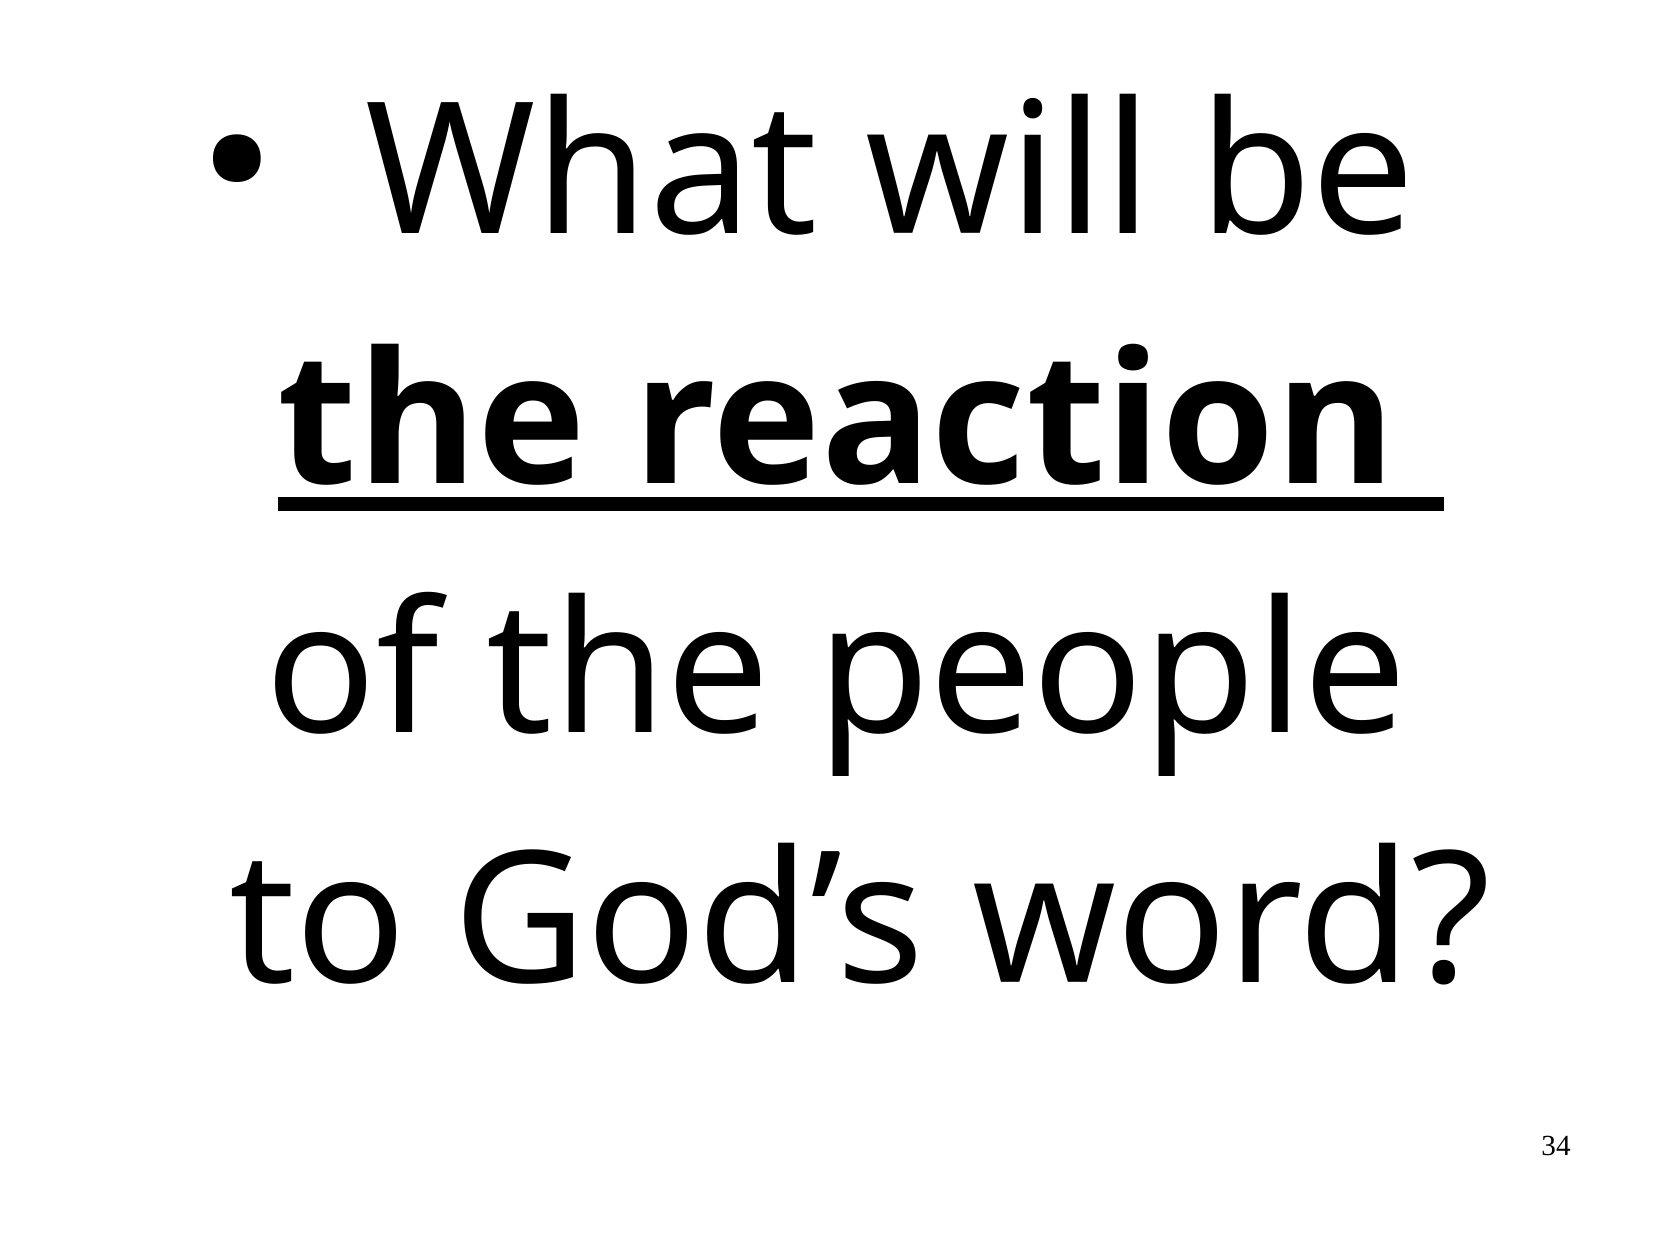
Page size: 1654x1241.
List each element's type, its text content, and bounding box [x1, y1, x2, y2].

list What will be the reaction of the people to God’s word? [37, 37, 1613, 1238]
